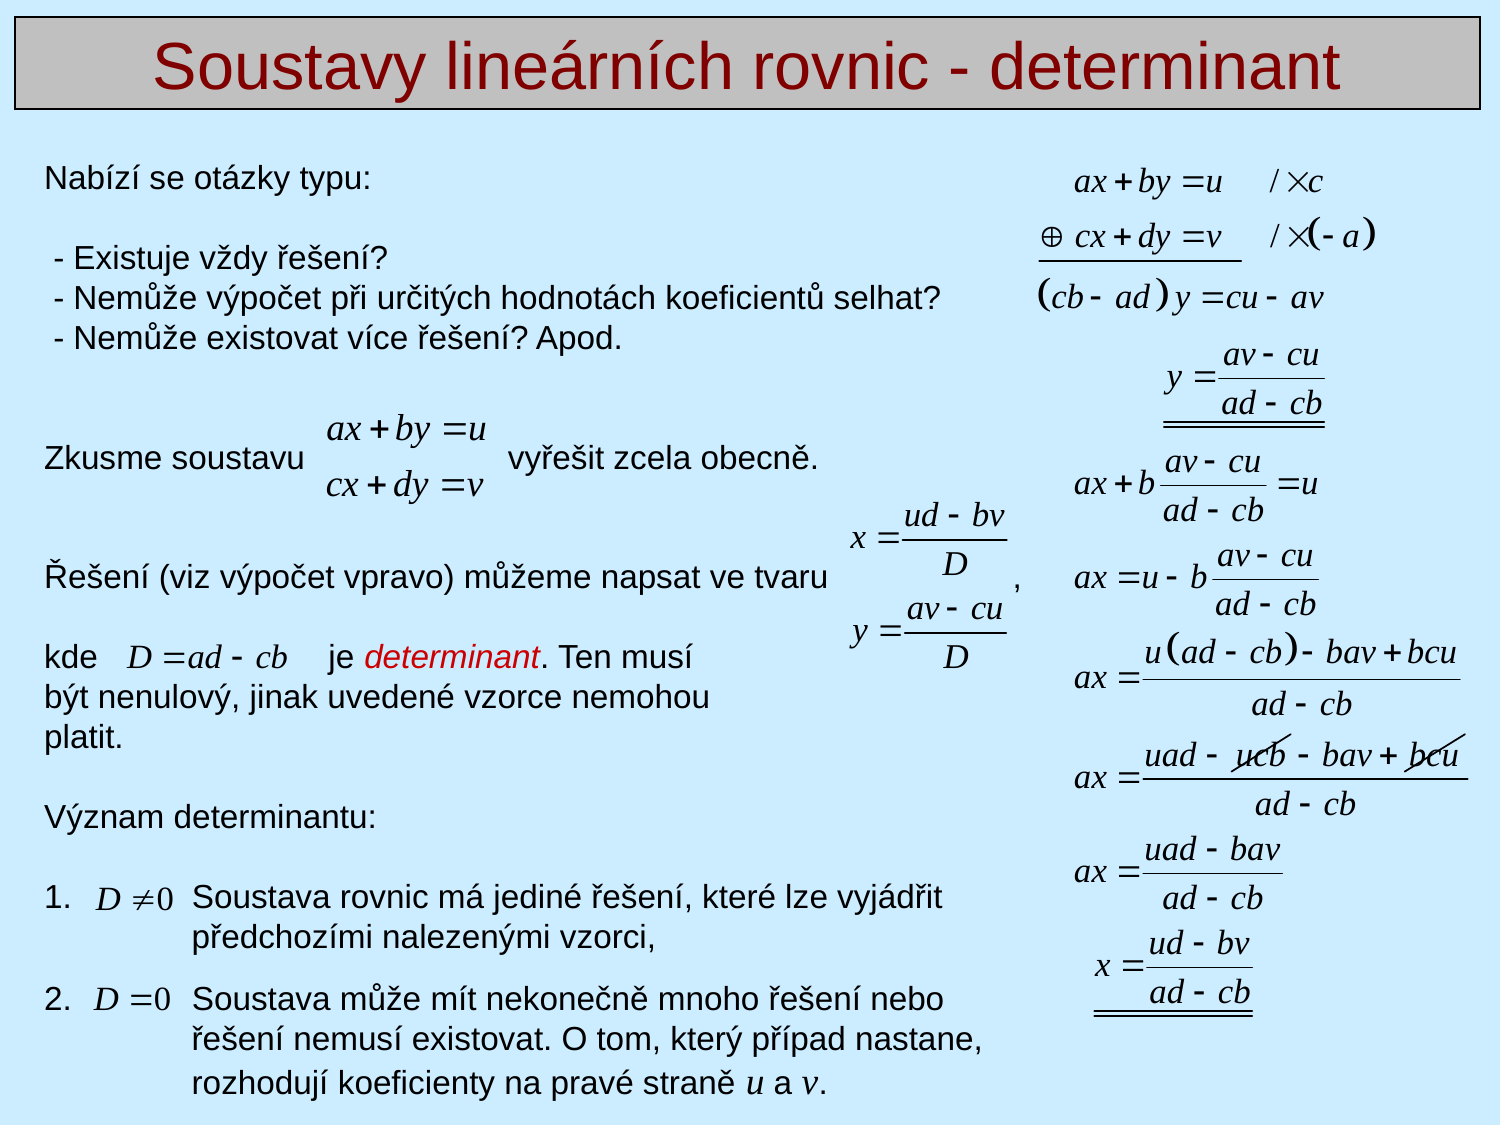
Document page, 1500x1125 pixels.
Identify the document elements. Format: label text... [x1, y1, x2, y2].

picture [320, 406, 496, 513]
title Soustavy lineárních rovnic - determinant [15, 17, 1480, 109]
picture [1033, 160, 1476, 1069]
picture [120, 637, 294, 678]
text_box Nabízí se otázky typu: - Existuje vždy řešení? - Nemůže výpočet při určitých hodnotách koeficientů selhat? - Nemůže existovat více řešení? Apod. Zkusme soustavu vyřešit zcela obecně. Řešení (viz výpočet vpravo) můžeme napsat ve tvaru , kde je determinant. Ten musí být nenulový, jinak uvedené vzorce nemohou platit. Význam determinantu: 1. Soustava rovnic má jediné řešení, které lze vyjádřit předchozími nalezenými vzorci, 2. Soustava může mít nekonečně mnoho řešení nebo řešení nemusí existovat. O tom, který případ nastane, rozhodují koeficienty na pravé straně u a v. [29, 148, 1046, 1110]
picture [87, 979, 178, 1019]
picture [89, 879, 180, 919]
picture [843, 491, 1013, 678]
